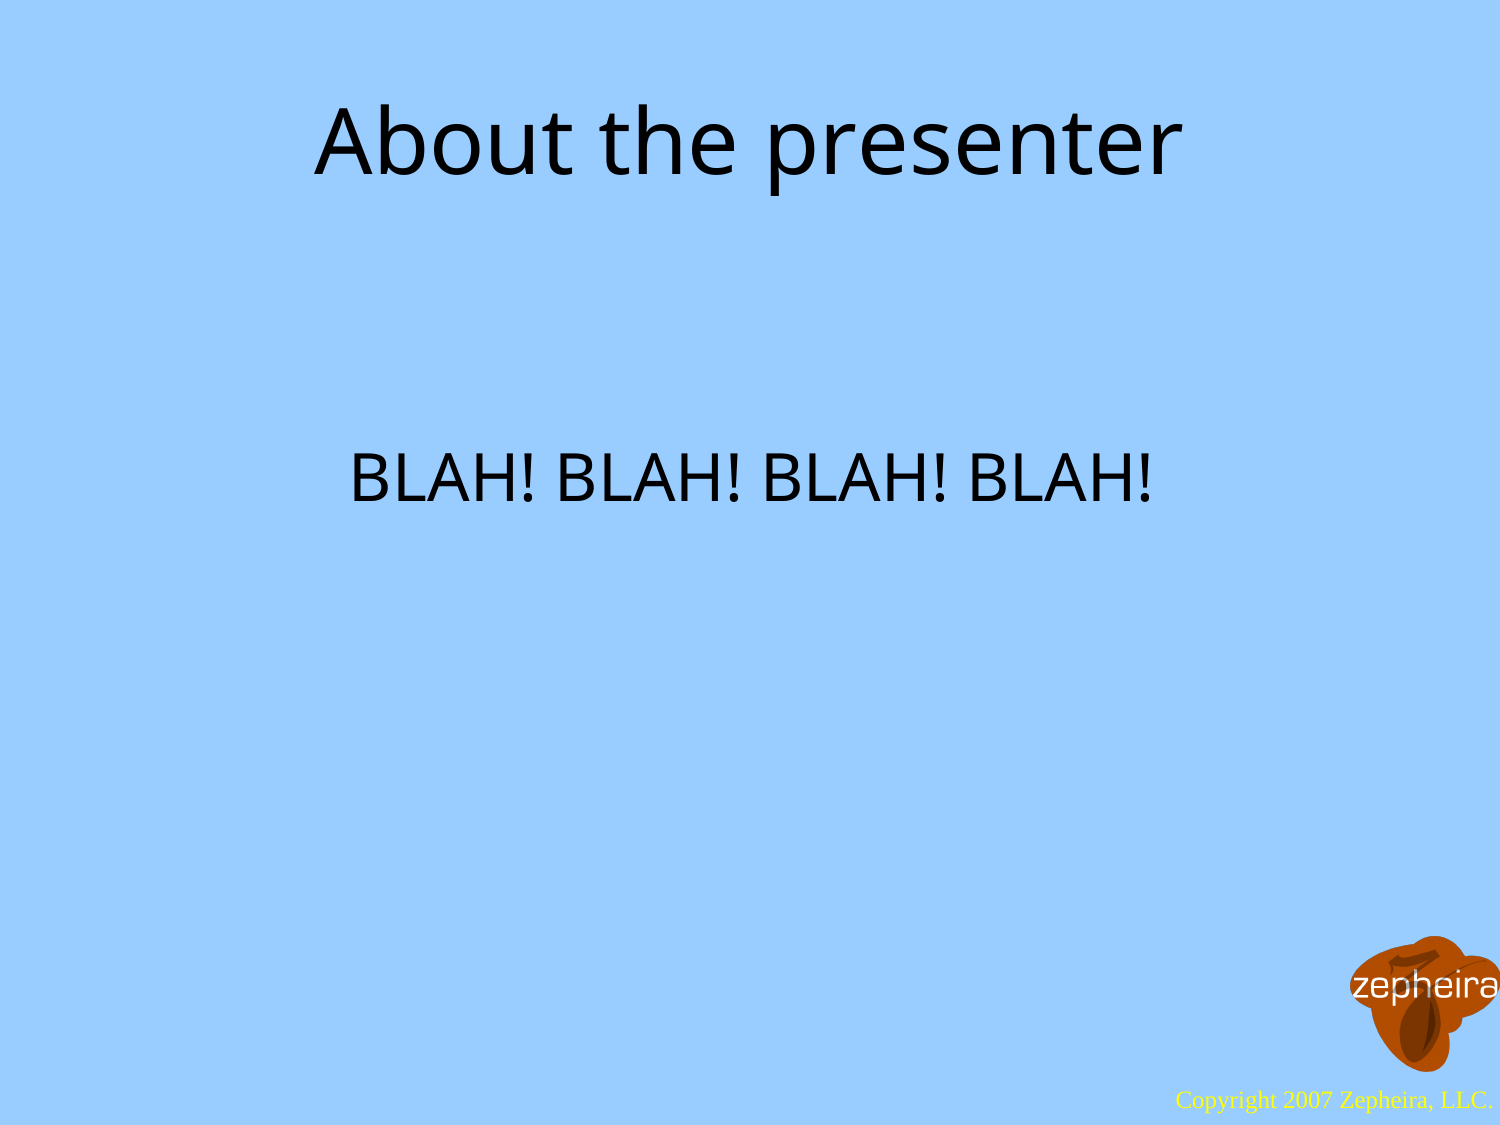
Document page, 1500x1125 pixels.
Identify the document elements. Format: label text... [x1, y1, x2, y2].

list BLAH! BLAH! BLAH! BLAH! [24, 430, 1481, 599]
picture [1350, 936, 1500, 1072]
title About the presenter [75, 45, 1425, 233]
